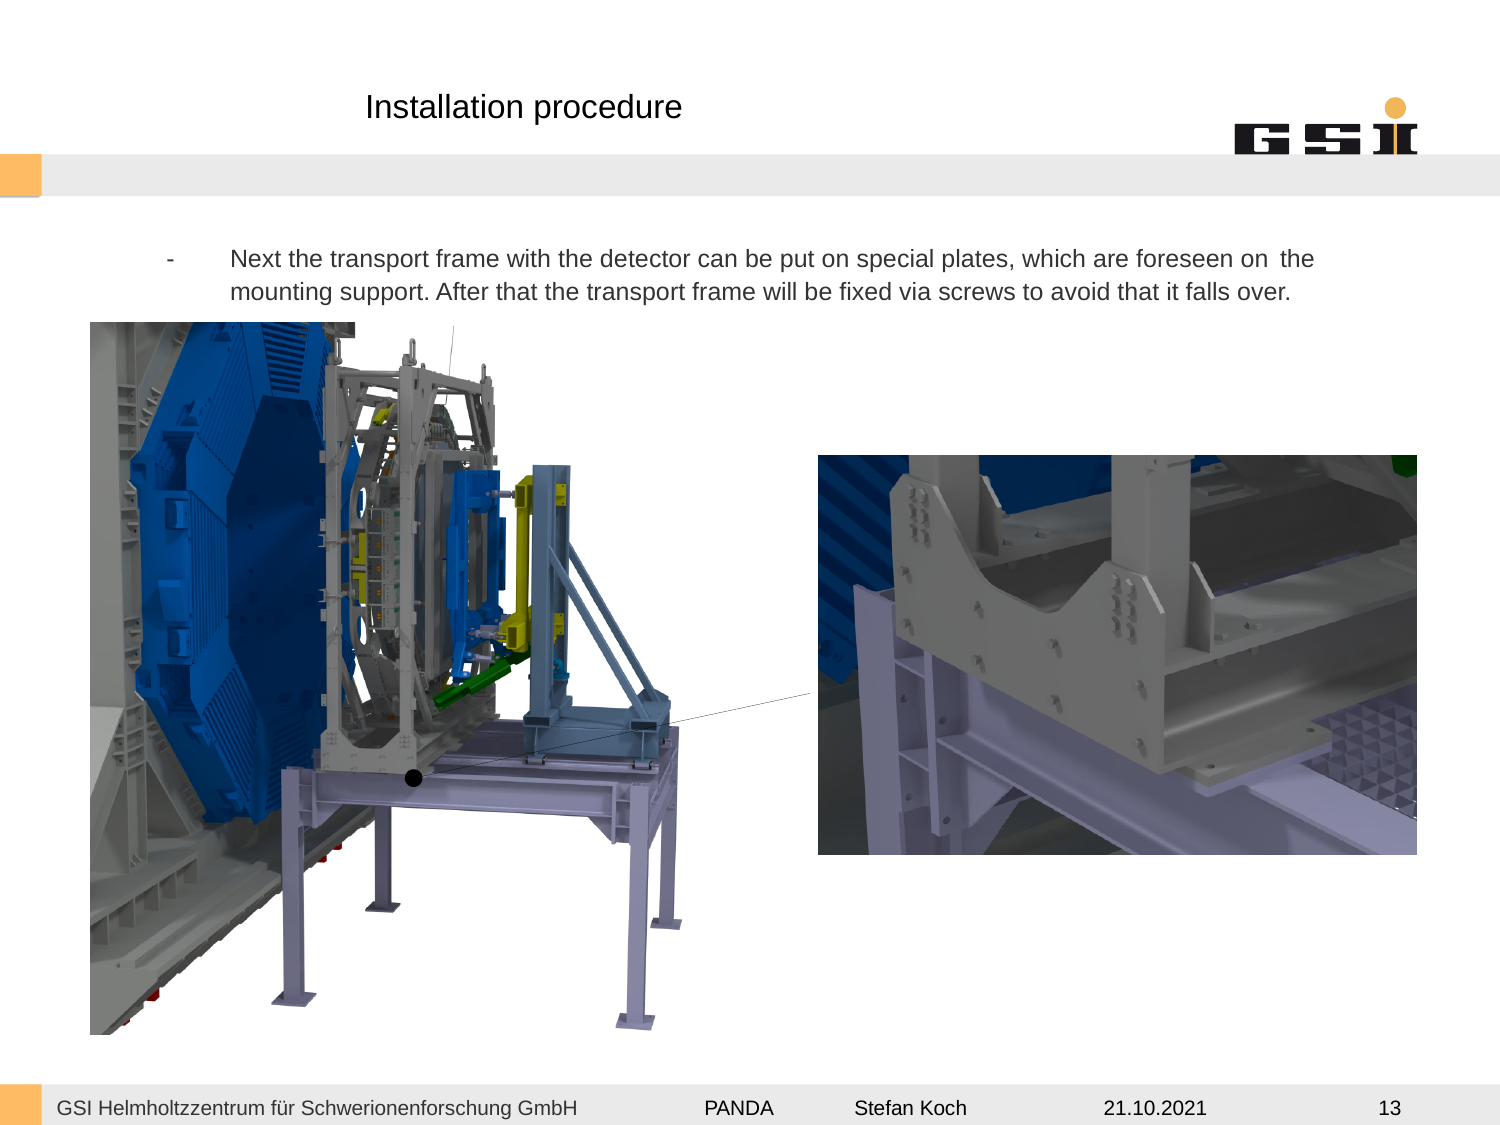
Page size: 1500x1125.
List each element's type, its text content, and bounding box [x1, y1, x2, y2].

text_box - Next the transport frame with the detector can be put on special plates, which are foreseen on the mounting support. After that the transport frame will be fixed via screws to avoid that it falls over. [69, 218, 1417, 1023]
picture [1233, 95, 1419, 154]
text_box Installation procedure [195, 80, 1186, 162]
picture [90, 322, 689, 1036]
picture [818, 455, 1417, 856]
